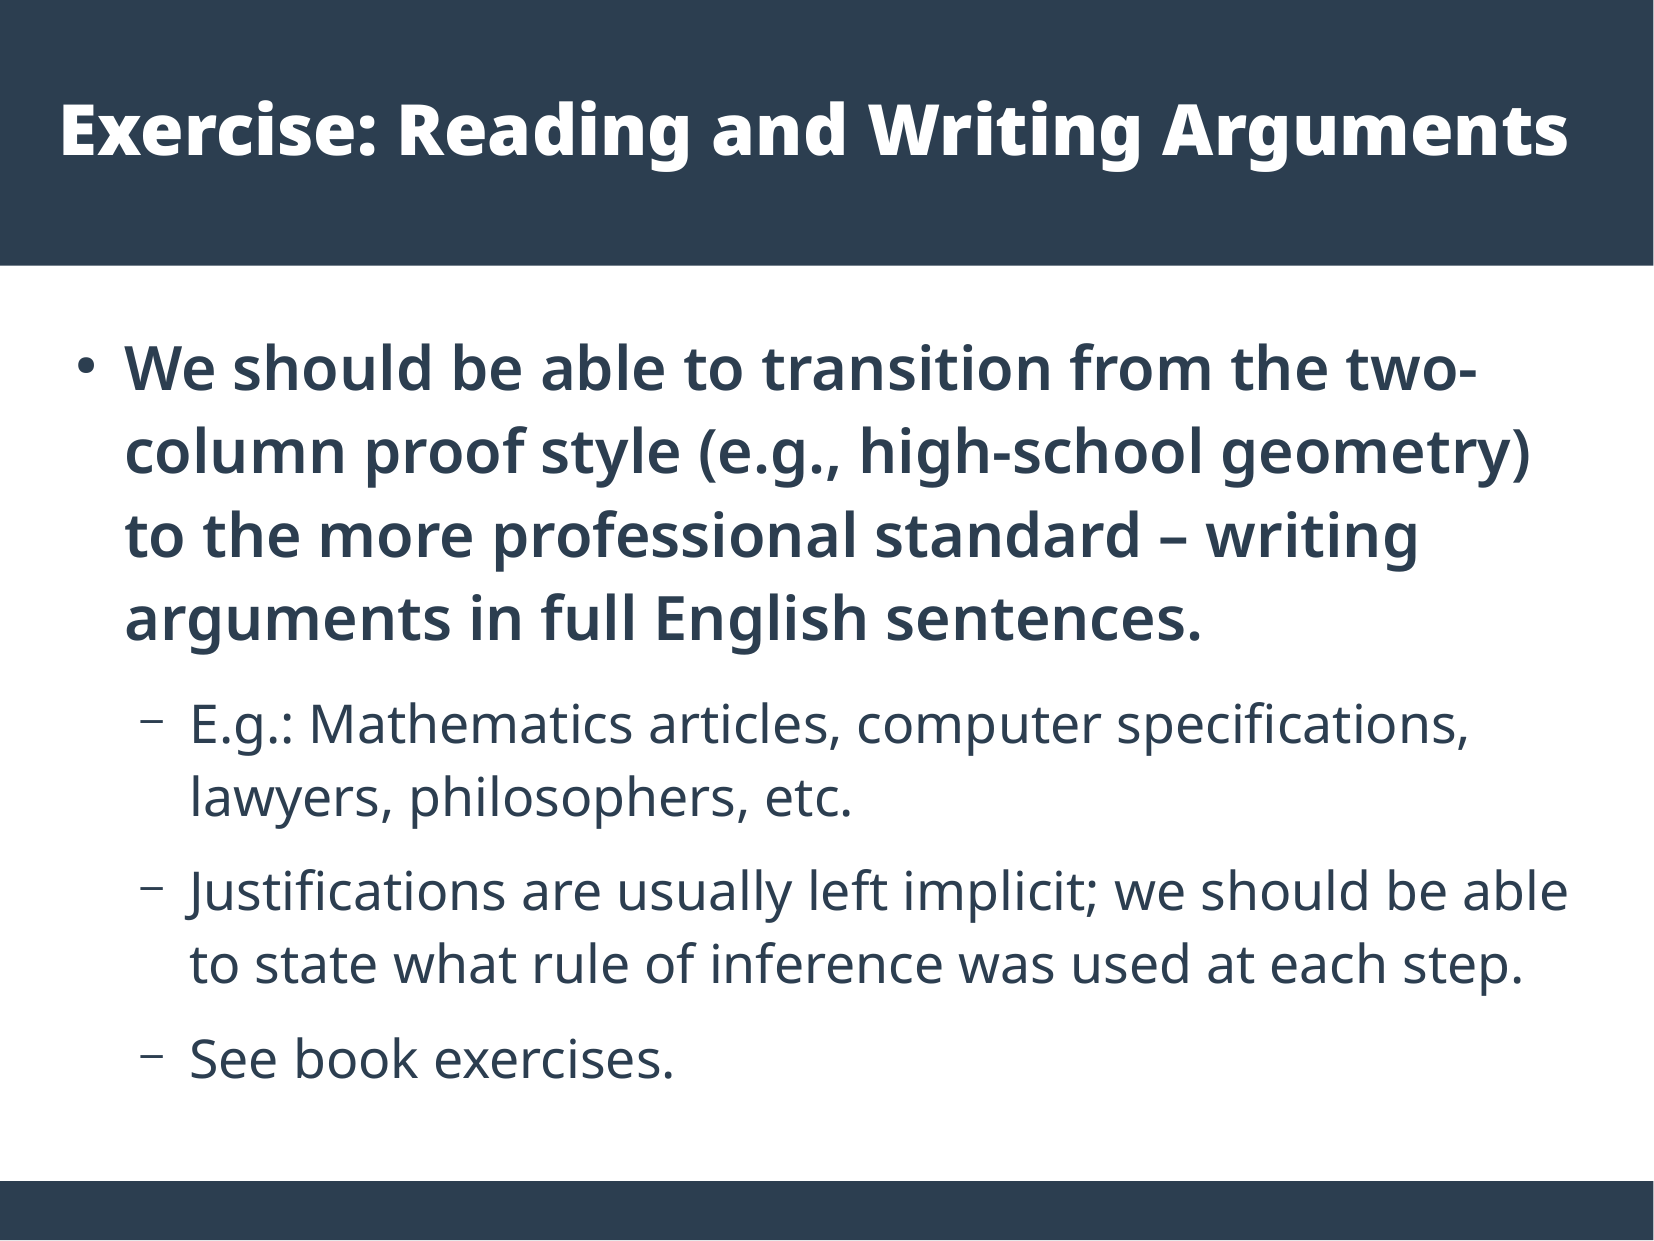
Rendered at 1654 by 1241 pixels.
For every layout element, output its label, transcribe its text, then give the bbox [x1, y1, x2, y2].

title Exercise: Reading and Writing Arguments [59, 49, 1595, 207]
list We should be able to transition from the two-column proof style (e.g., high-school geometry) to the more professional standard – writing arguments in full English sentences. E.g.: Mathematics articles, computer specifications, lawyers, philosophers, etc. Justifications are usually left implicit; we should be able to state what rule of inference was used at each step. See book exercises. [59, 324, 1595, 1111]
